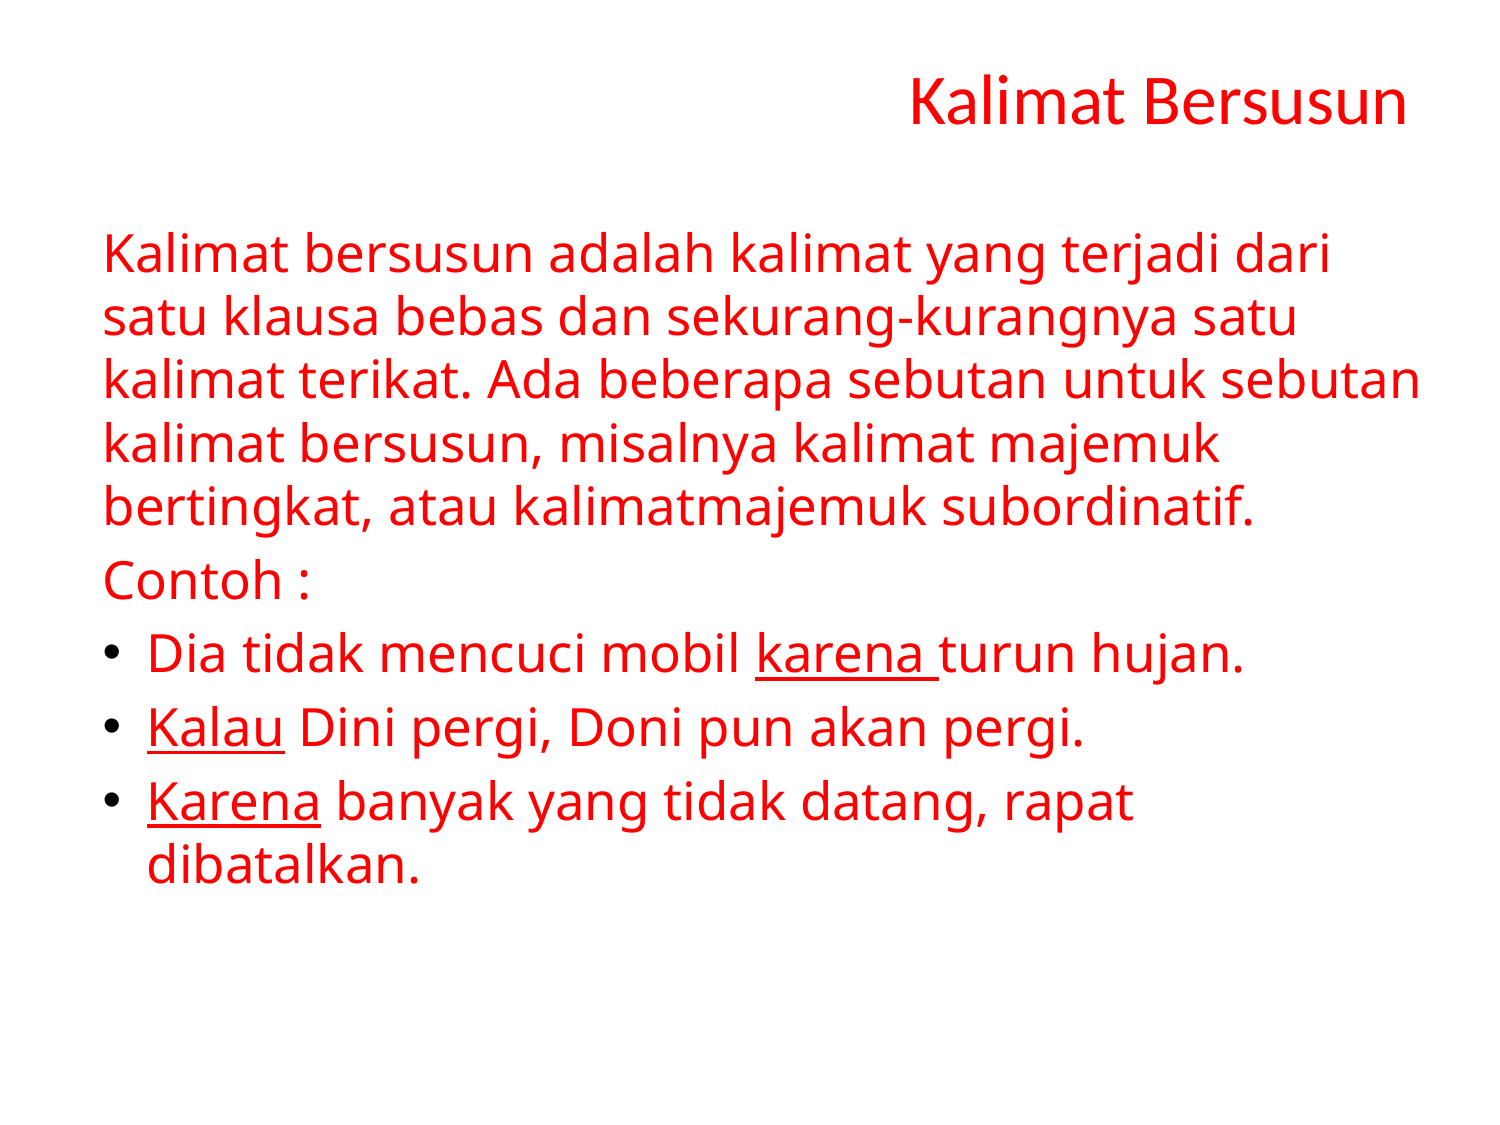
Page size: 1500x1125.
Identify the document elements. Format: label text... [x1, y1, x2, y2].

list Kalimat bersusun adalah kalimat yang terjadi dari satu klausa bebas dan sekurang-kurangnya satu kalimat terikat. Ada beberapa sebutan untuk sebutan kalimat bersusun, misalnya kalimat majemuk bertingkat, atau kalimatmajemuk subordinatif. Contoh : Dia tidak mencuci mobil karena turun hujan. Kalau Dini pergi, Doni pun akan pergi. Karena banyak yang tidak datang, rapat dibatalkan. [87, 212, 1438, 955]
title Kalimat Bersusun [75, 45, 1425, 233]
